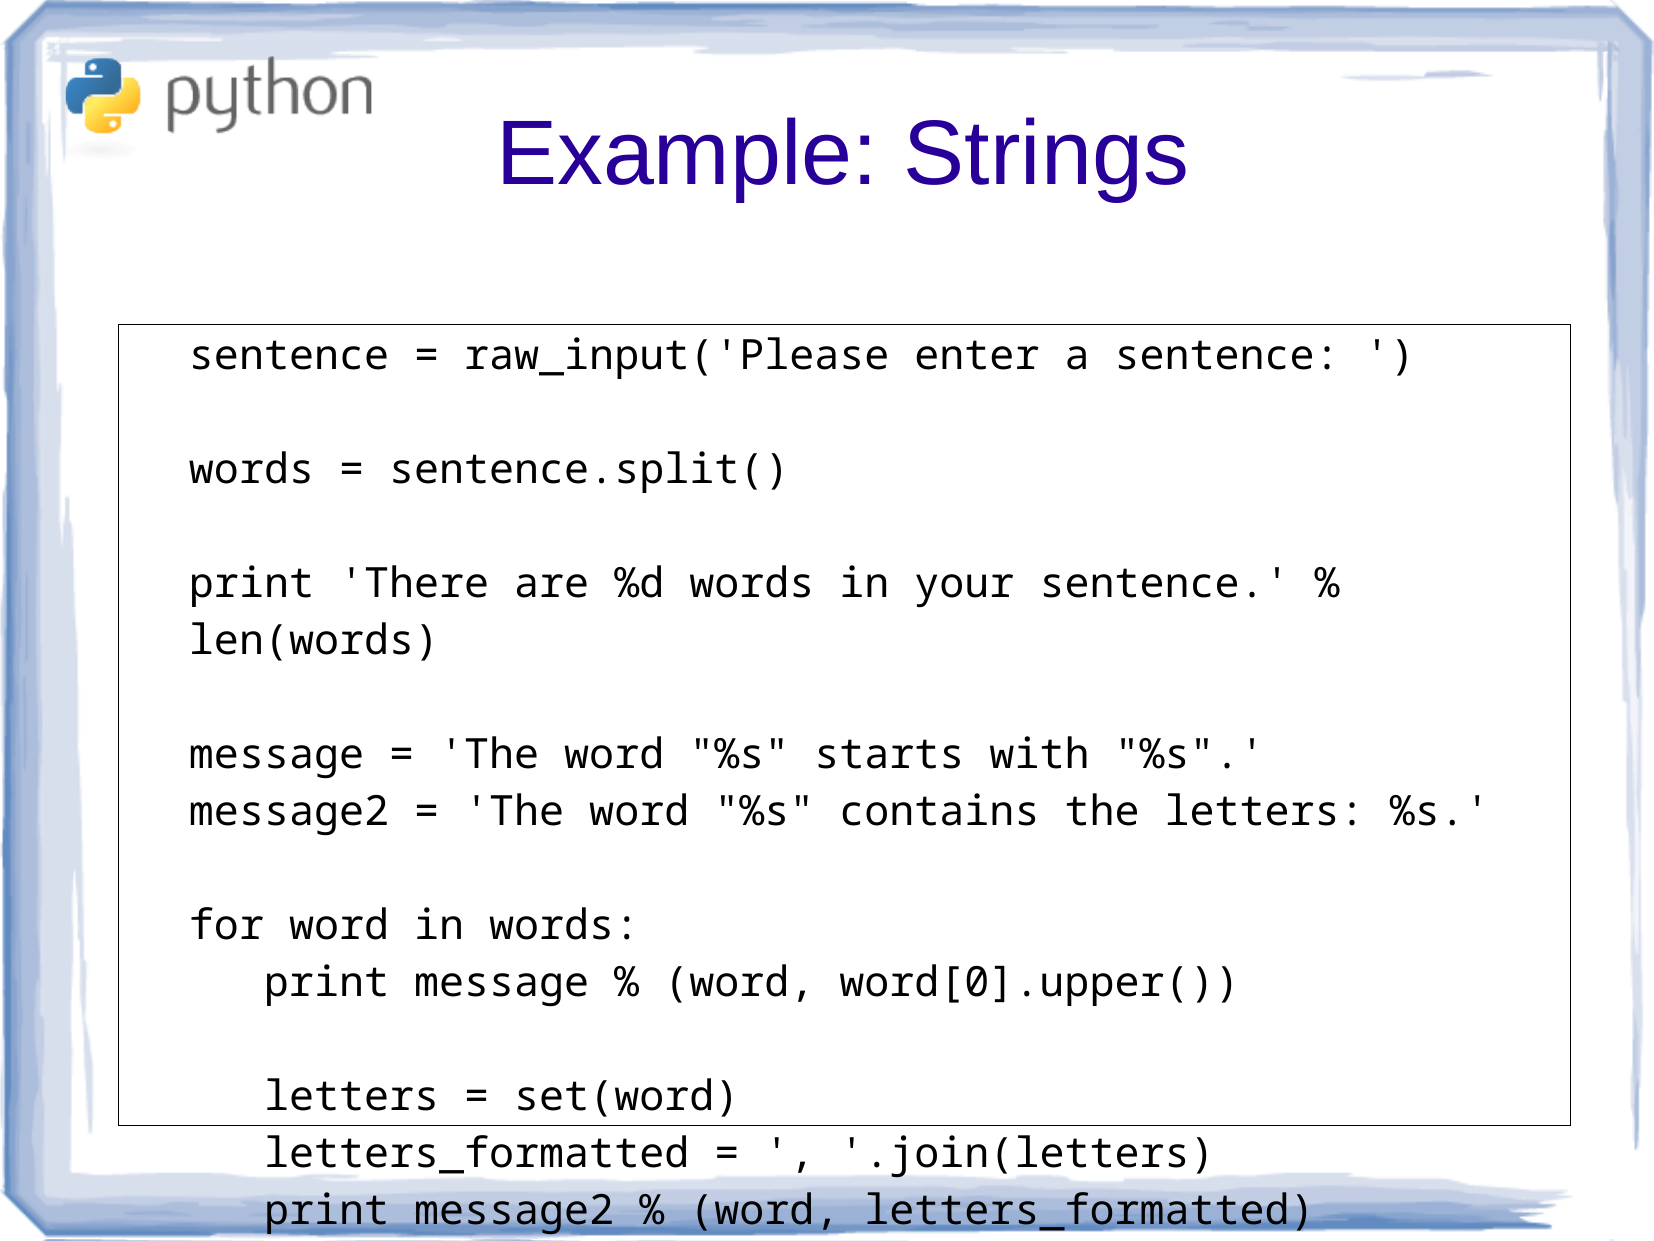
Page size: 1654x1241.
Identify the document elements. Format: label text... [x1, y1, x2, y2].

picture [0, 0, 1654, 1241]
list sentence = raw_input('Please enter a sentence: ') words = sentence.split() print 'There are %d words in your sentence.' % len(words) message = 'The word "%s" starts with "%s".' message2 = 'The word "%s" contains the letters: %s.' for word in words: print message % (word, word[0].upper()) letters = set(word) letters_formatted = ', '.join(letters) print message2 % (word, letters_formatted) [118, 324, 1571, 1126]
title Example: Strings [82, 49, 1571, 257]
